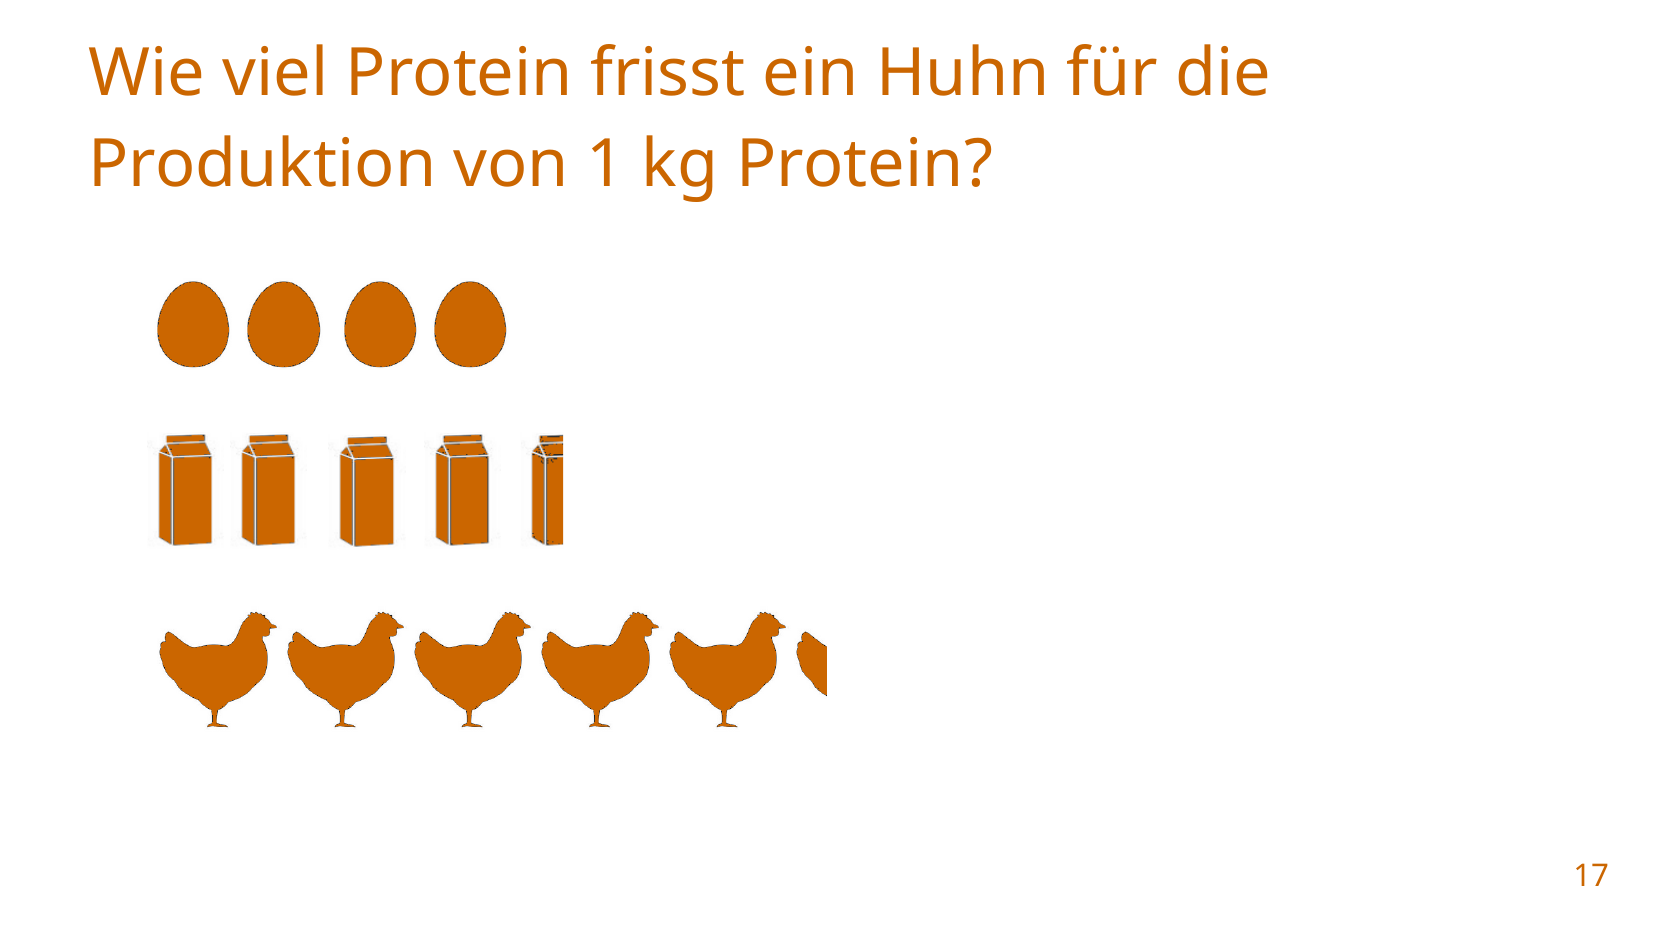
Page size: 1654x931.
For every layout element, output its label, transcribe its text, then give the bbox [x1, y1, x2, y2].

picture [328, 434, 406, 555]
picture [147, 432, 224, 554]
picture [520, 432, 564, 554]
picture [147, 278, 329, 373]
picture [334, 278, 515, 373]
picture [154, 588, 827, 739]
picture [424, 432, 501, 554]
picture [230, 432, 307, 554]
title Wie viel Protein frisst ein Huhn für die Produktion von 1 kg Protein? [88, 37, 1489, 193]
